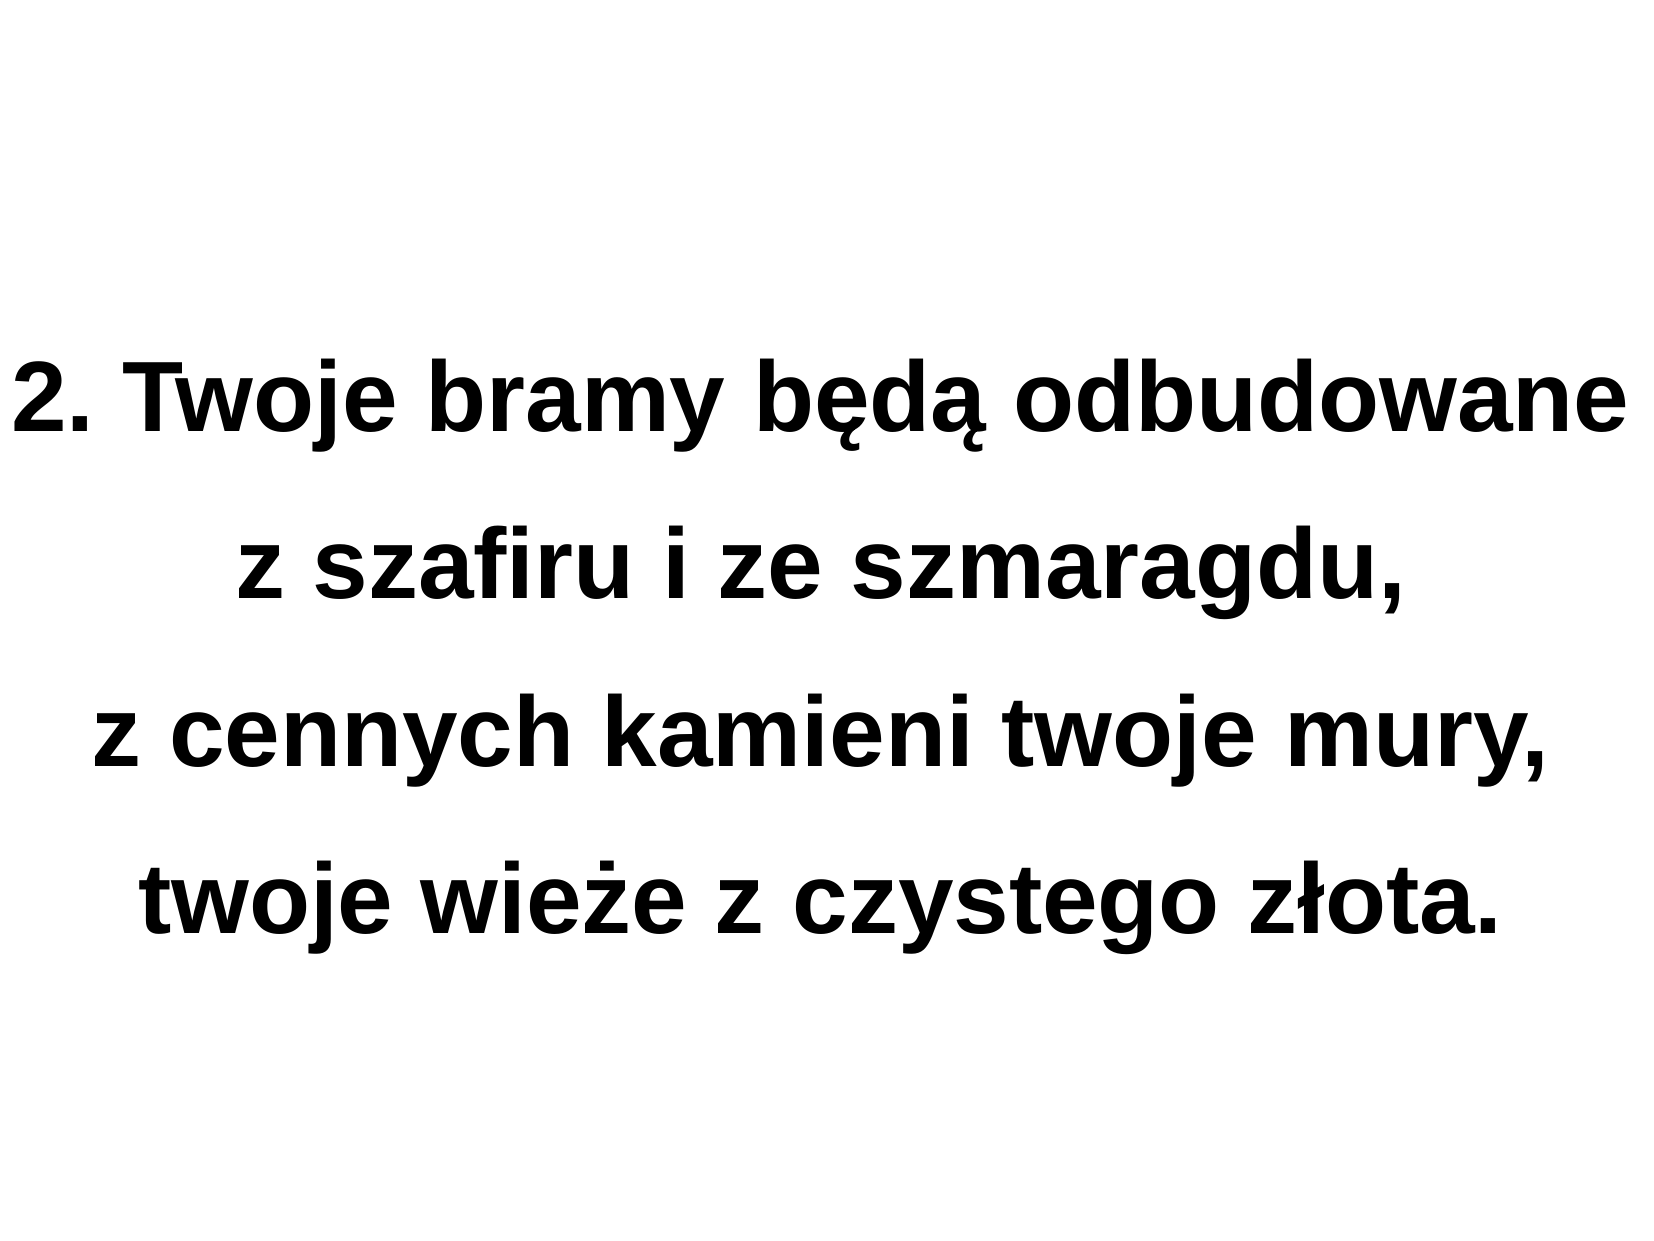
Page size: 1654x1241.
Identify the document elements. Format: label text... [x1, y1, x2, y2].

subtitle 2. Twoje bramy będą odbudowane z szafiru i ze szmaragdu, z cennych kamieni twoje mury, twoje wieże z czystego złota. [0, 0, 1642, 1241]
